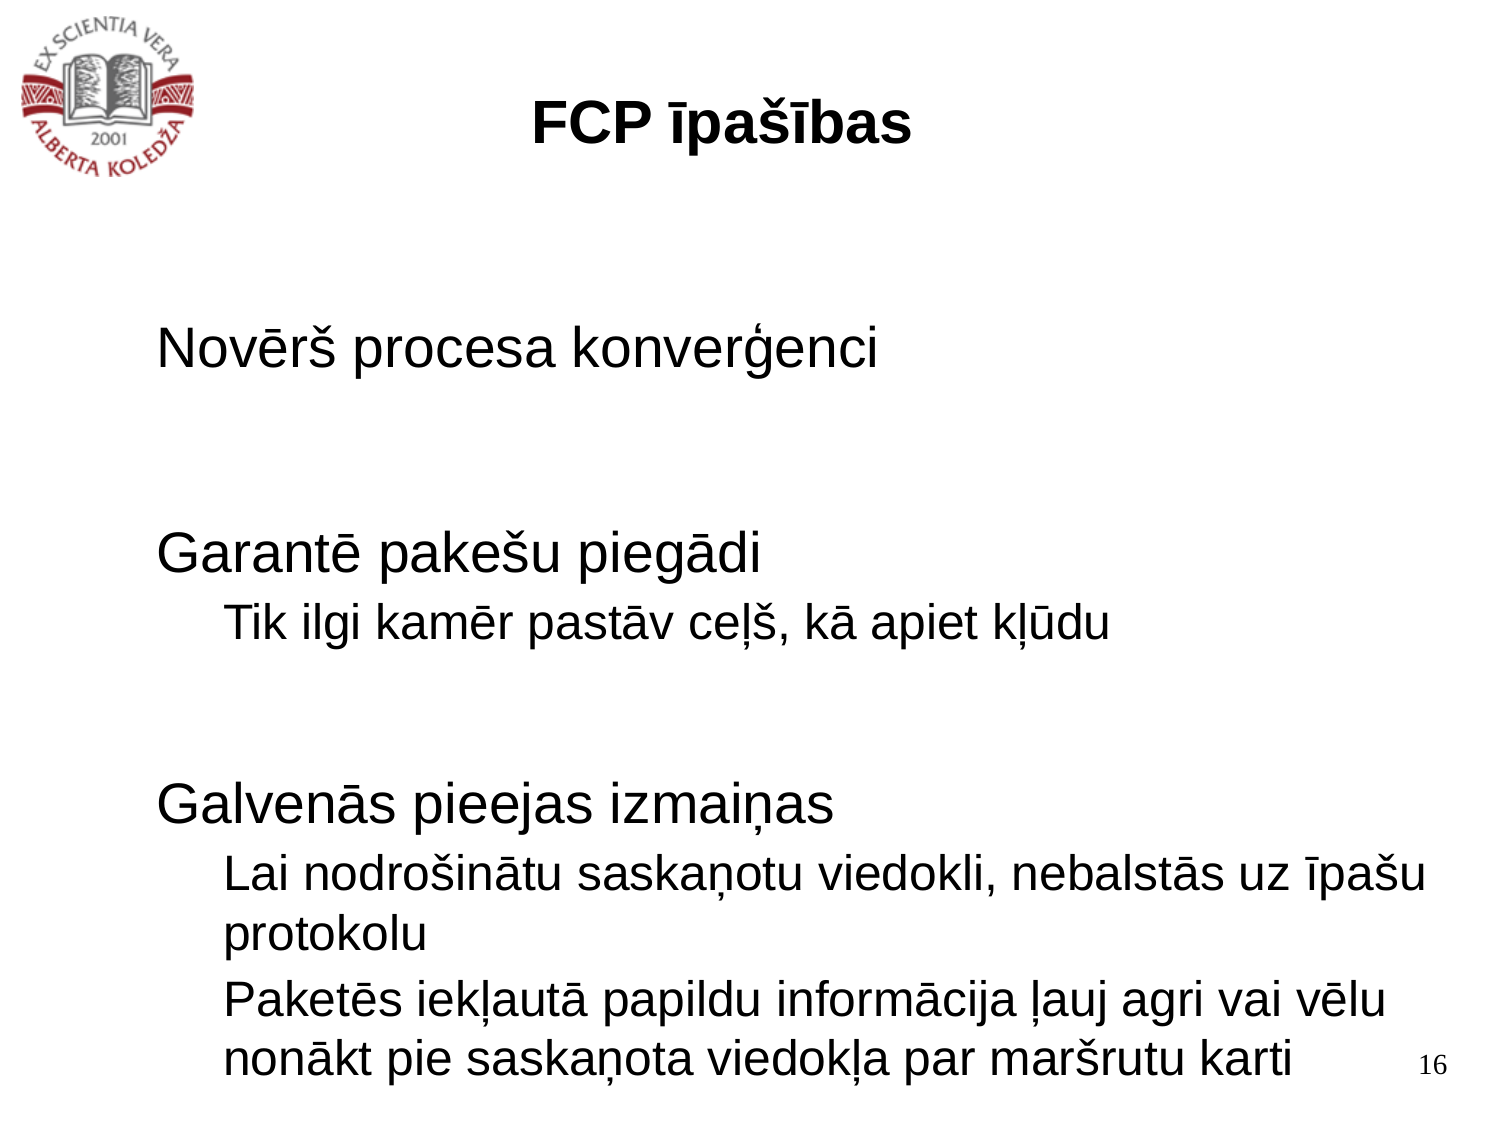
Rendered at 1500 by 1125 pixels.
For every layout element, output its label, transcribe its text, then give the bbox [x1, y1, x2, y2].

title FCP īpašības [50, 62, 1374, 175]
picture [21, 16, 194, 177]
text_box <skaitlis> [1312, 1037, 1463, 1101]
list Novērš procesa konverģenci Garantē pakešu piegādi Tik ilgi kamēr pastāv ceļš, kā apiet kļūdu Galvenās pieejas izmaiņas Lai nodrošinātu saskaņotu viedokli, nebalstās uz īpašu protokolu Paketēs iekļautā papildu informācija ļauj agri vai vēlu nonākt pie saskaņota viedokļa par maršrutu karti [74, 200, 1463, 1101]
